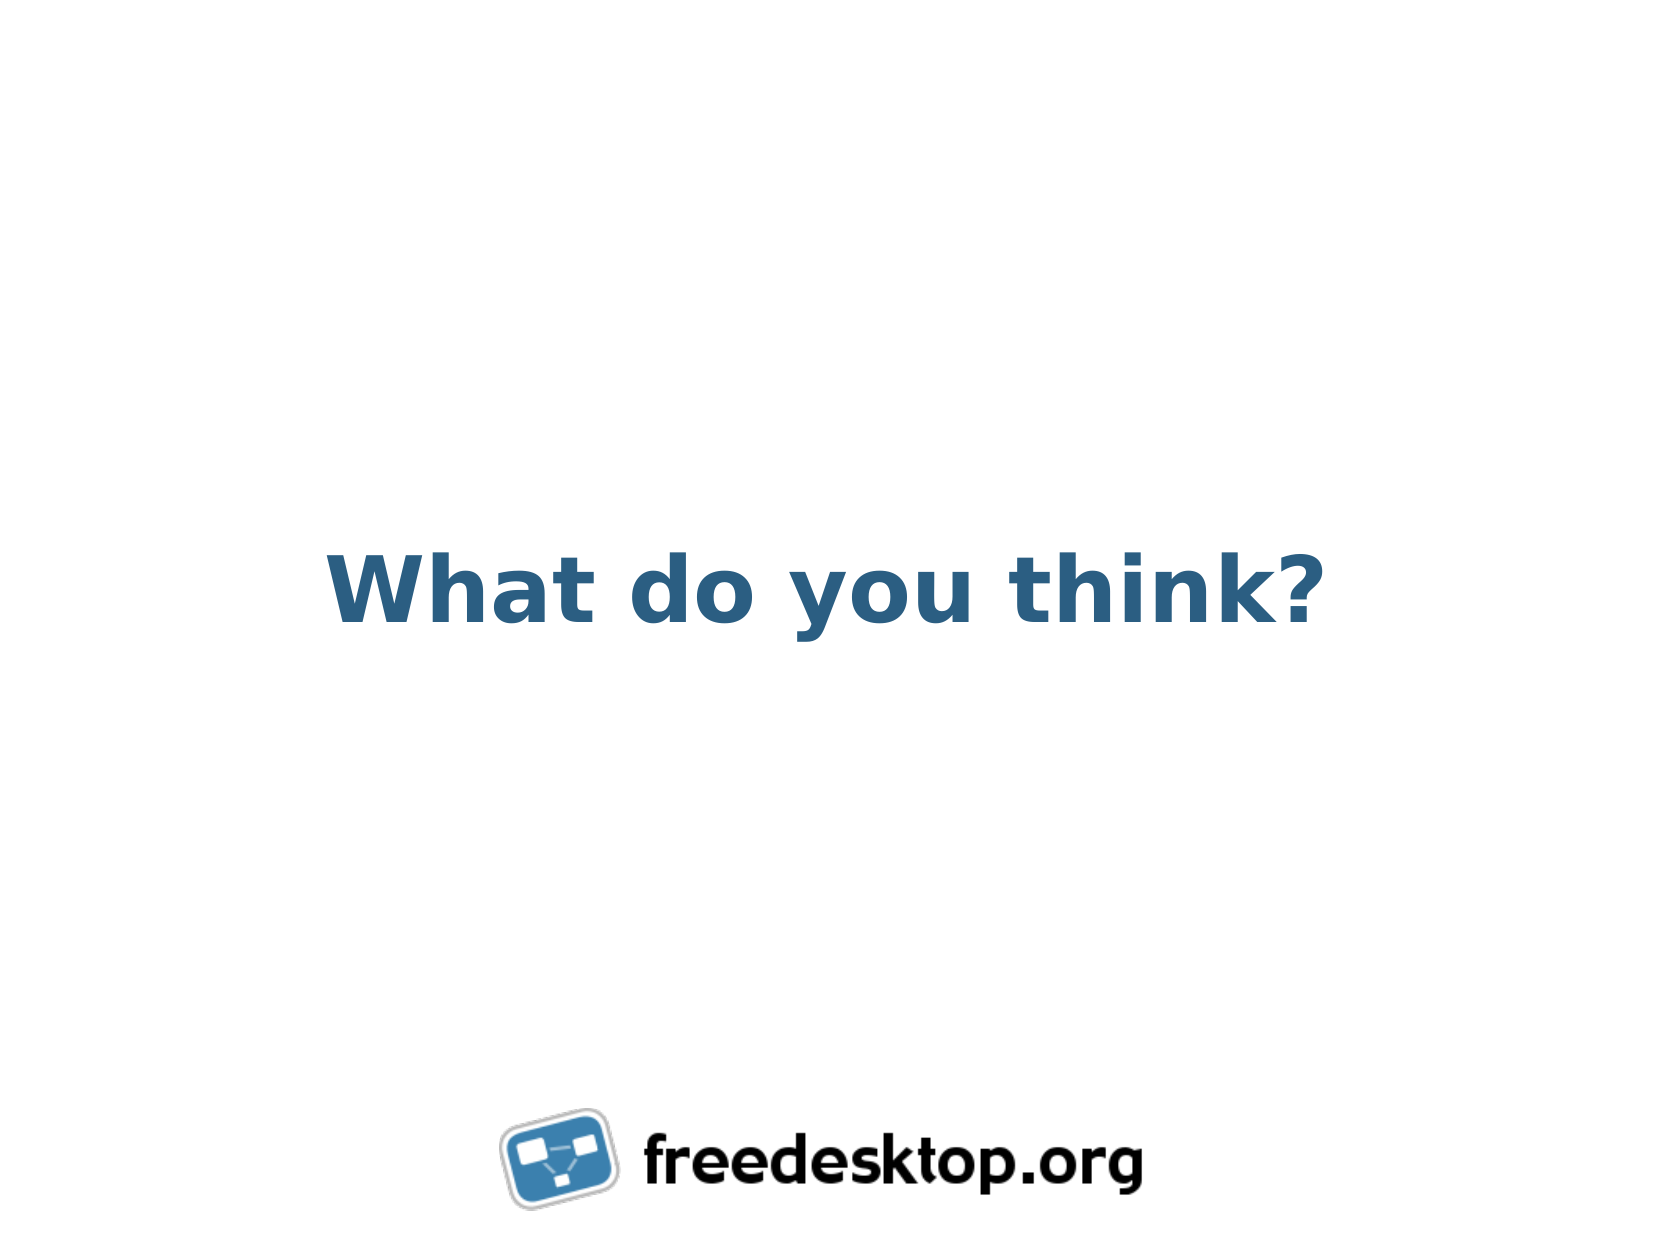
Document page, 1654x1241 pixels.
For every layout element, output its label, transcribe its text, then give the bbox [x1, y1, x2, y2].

title What do you think? [82, 494, 1571, 687]
picture [499, 1108, 1153, 1217]
